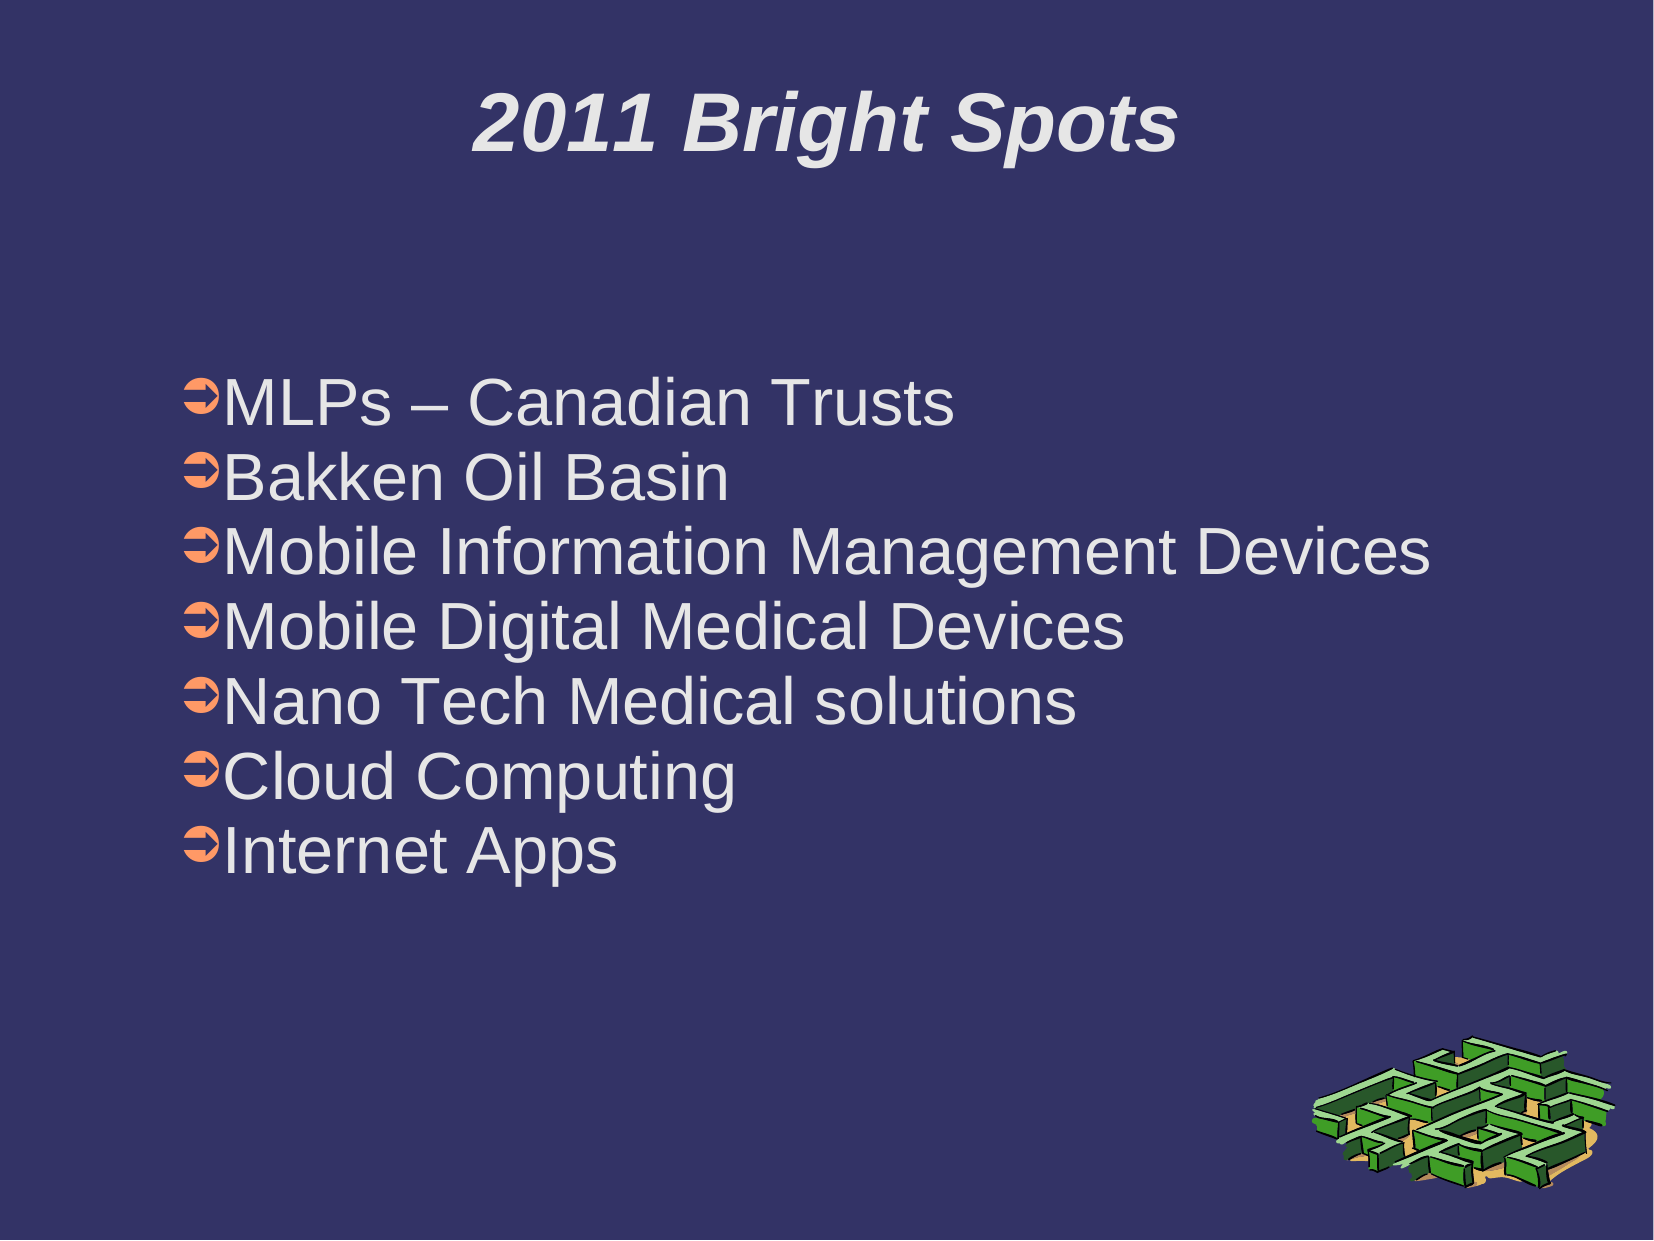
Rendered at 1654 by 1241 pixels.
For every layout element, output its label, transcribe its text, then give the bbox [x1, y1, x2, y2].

list MLPs – Canadian Trusts Bakken Oil Basin Mobile Information Management Devices Mobile Digital Medical Devices Nano Tech Medical solutions Cloud Computing Internet Apps [178, 364, 1570, 1132]
title 2011 Bright Spots [121, 19, 1534, 227]
